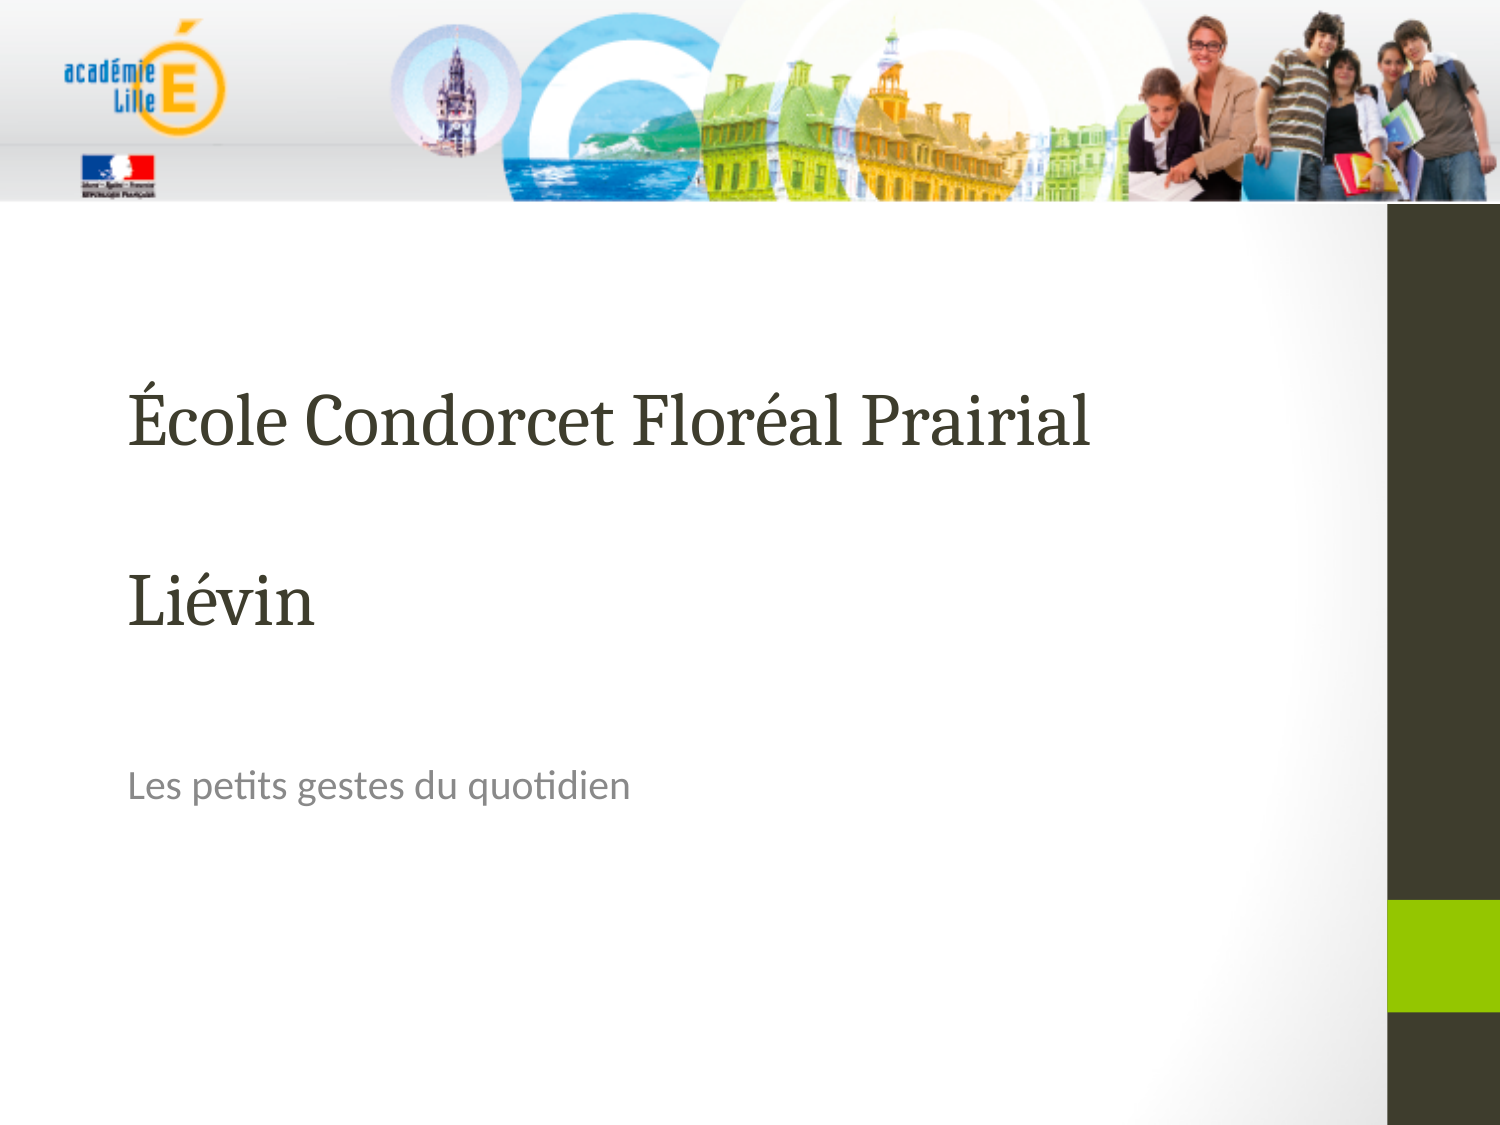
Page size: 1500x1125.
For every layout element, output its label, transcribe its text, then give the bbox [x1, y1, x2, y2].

title École Condorcet Floréal Prairial Liévin [112, 312, 1350, 738]
picture [0, 0, 1500, 1125]
subtitle Les petits gestes du quotidien [112, 749, 1173, 925]
